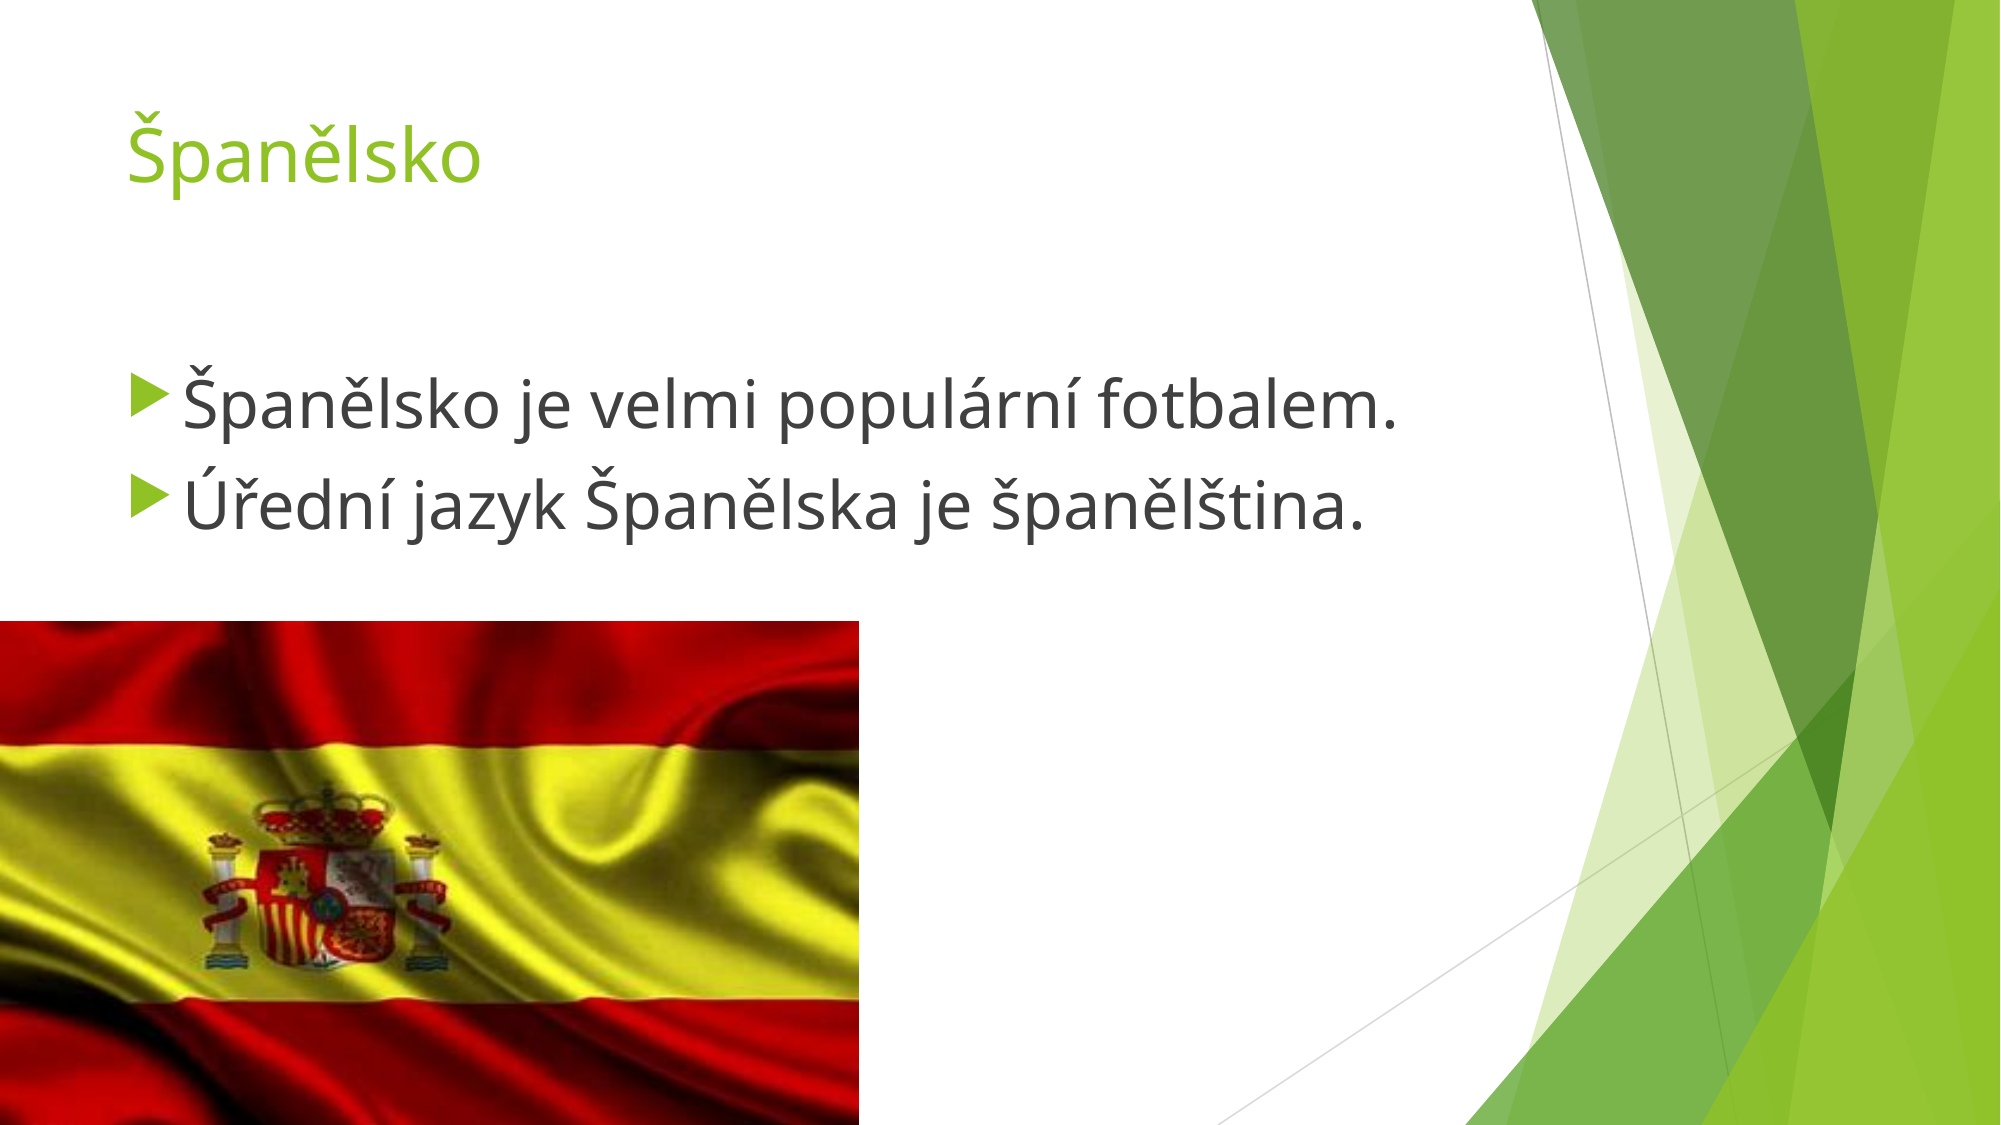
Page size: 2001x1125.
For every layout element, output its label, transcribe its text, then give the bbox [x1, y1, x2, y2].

list Španělsko je velmi populární fotbalem. Úřední jazyk Španělska je španělština. [111, 354, 1522, 992]
title Španělsko [111, 99, 1522, 317]
picture [0, 621, 859, 1125]
